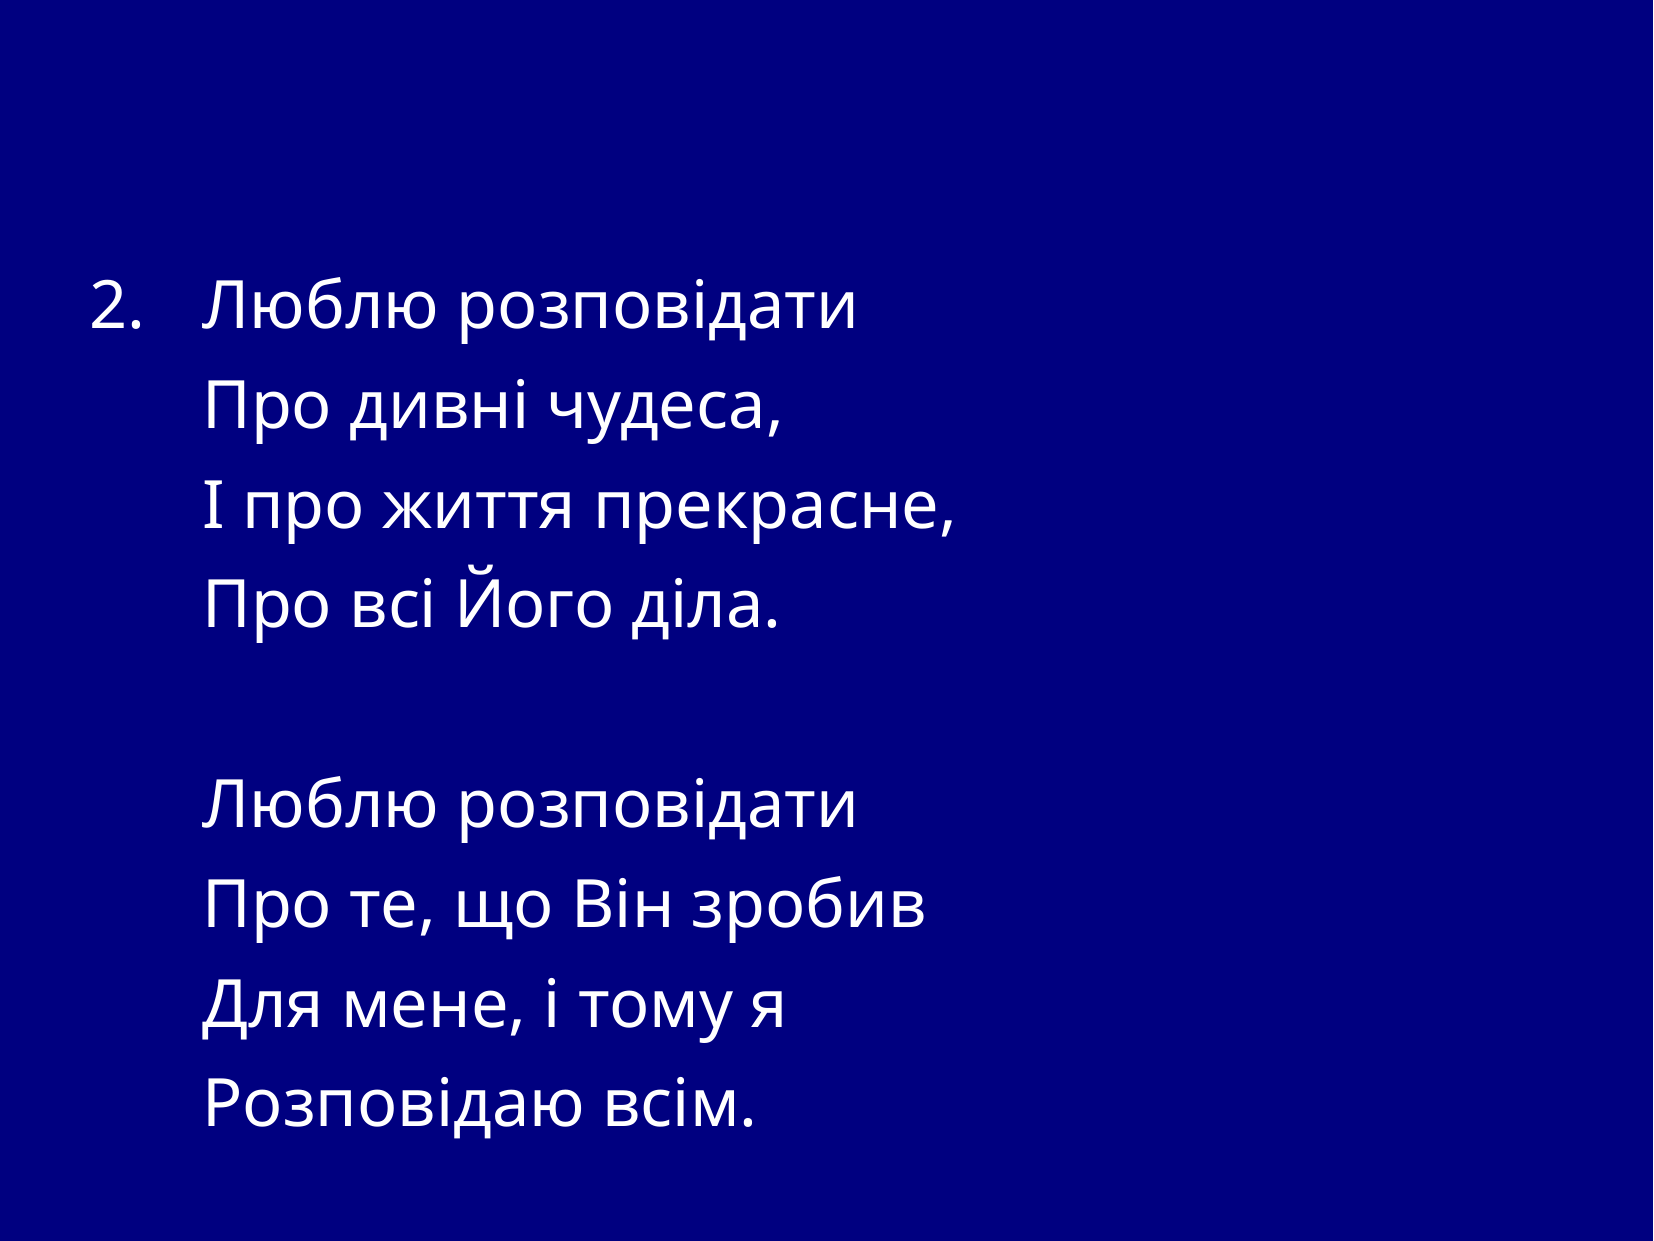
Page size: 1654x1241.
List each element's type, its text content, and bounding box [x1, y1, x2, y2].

text_box 2. Люблю розповідати Про дивні чудеса, І про життя прекрасне, Про всі Його діла. Люблю розповідати Про те, що Він зробив Для мене, і тому я Розповідаю всім. [75, 150, 1576, 1163]
